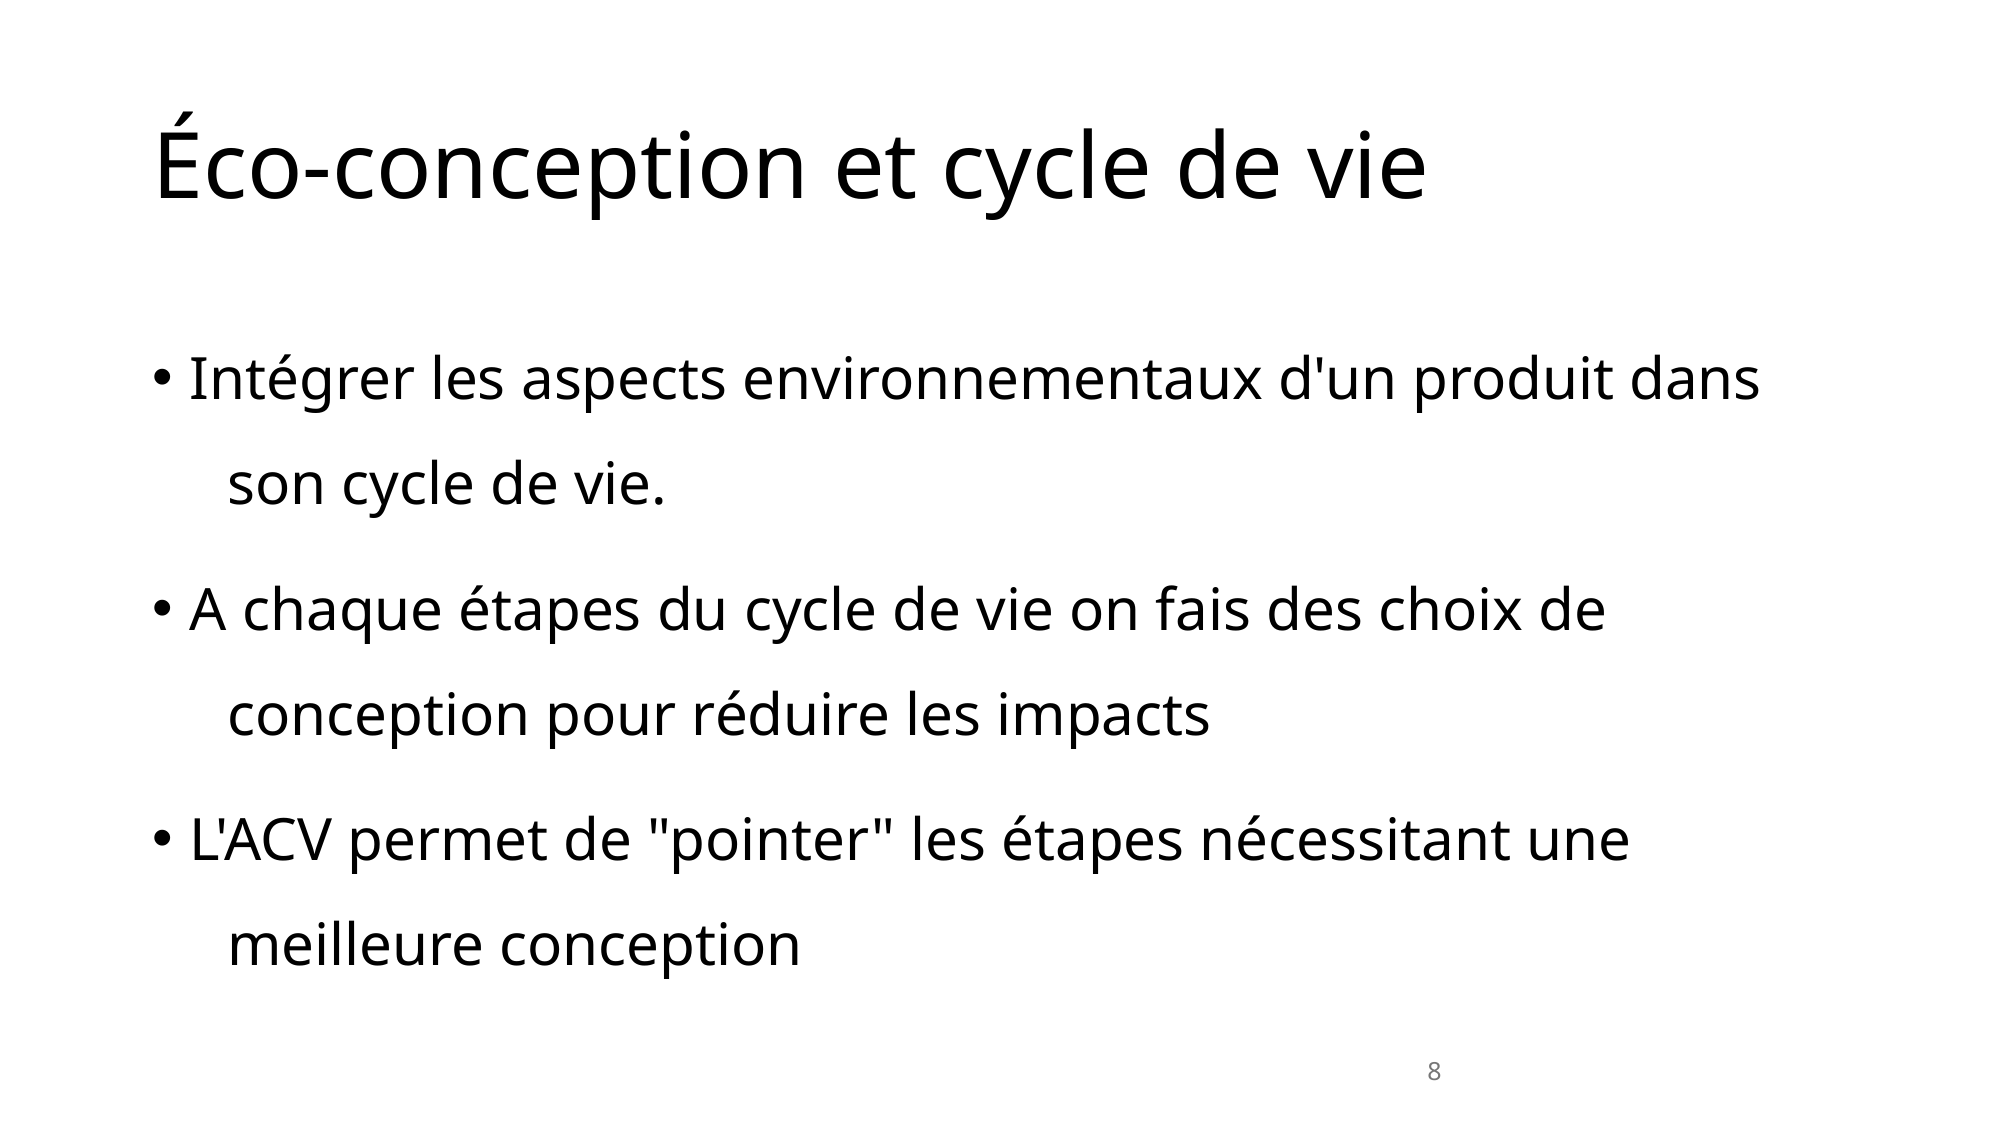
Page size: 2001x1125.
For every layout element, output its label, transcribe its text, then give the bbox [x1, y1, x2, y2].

title Éco-conception et cycle de vie [137, 59, 1863, 278]
list Intégrer les aspects environnementaux d'un produit dans son cycle de vie. A chaque étapes du cycle de vie on fais des choix de conception pour réduire les impacts L'ACV permet de "pointer" les étapes nécessitant une meilleure conception [137, 299, 1863, 1014]
slide_number 8 [1412, 1042, 1863, 1103]
